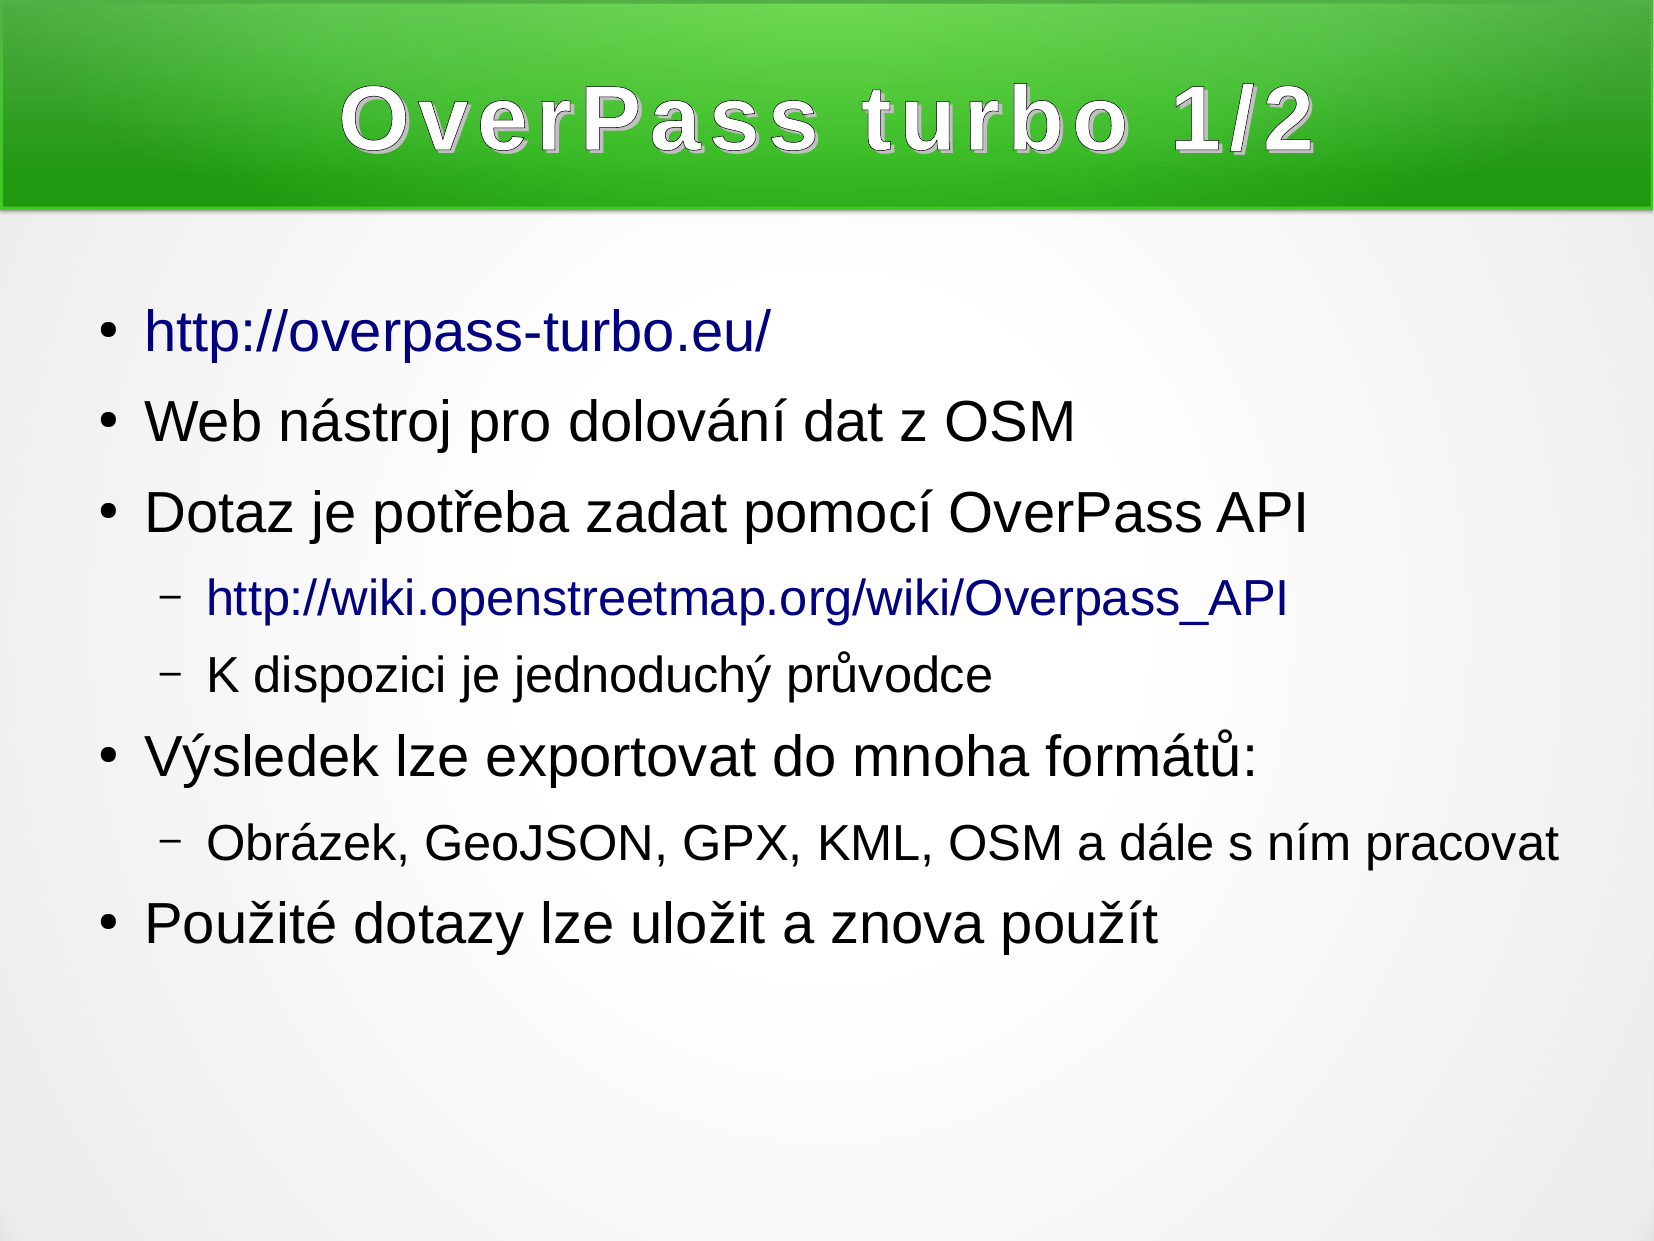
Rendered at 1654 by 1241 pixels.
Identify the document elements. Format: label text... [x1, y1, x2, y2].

title OverPass turbo 1/2 [82, 47, 1571, 189]
list http://overpass-turbo.eu/ Web nástroj pro dolování dat z OSM Dotaz je potřeba zadat pomocí OverPass API http://wiki.openstreetmap.org/wiki/Overpass_API K dispozici je jednoduchý průvodce Výsledek lze exportovat do mnoha formátů: Obrázek, GeoJSON, GPX, KML, OSM a dále s ním pracovat Použité dotazy lze uložit a znova použít [82, 299, 1571, 1019]
